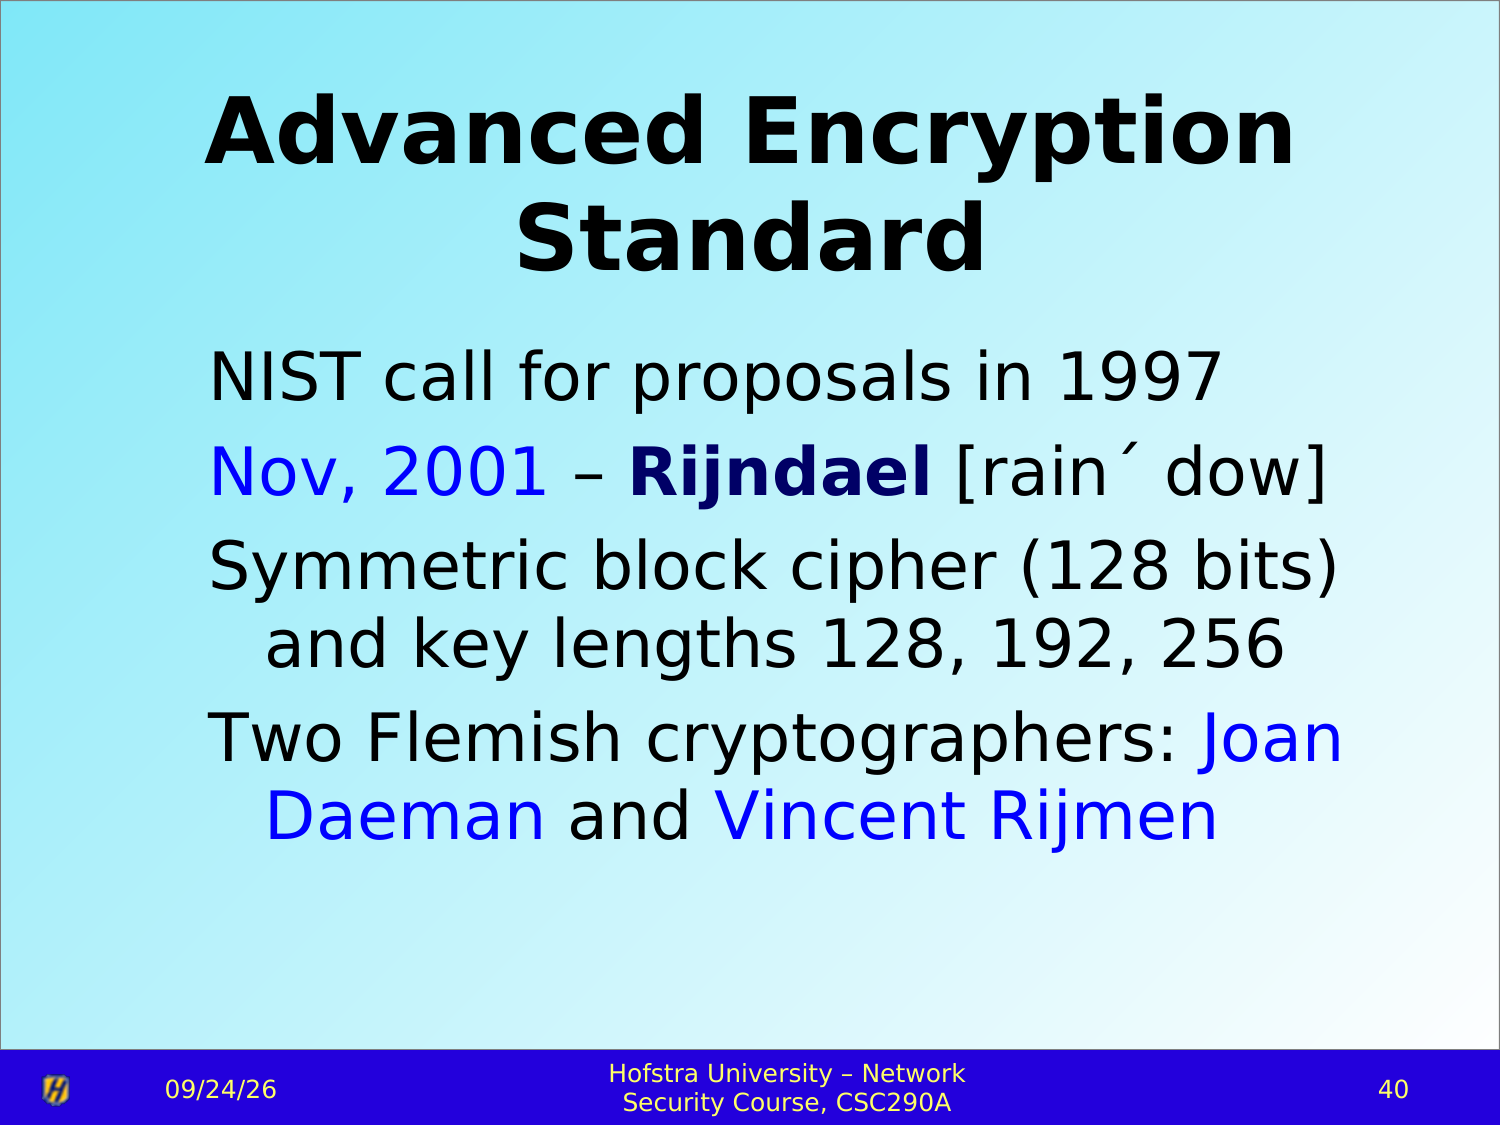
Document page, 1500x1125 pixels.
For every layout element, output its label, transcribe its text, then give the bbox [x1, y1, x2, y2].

list NIST call for proposals in 1997 Nov, 2001 – Rijndael [rain´ dow] Symmetric block cipher (128 bits) and key lengths 128, 192, 256 Two Flemish cryptographers: Joan Daeman and Vincent Rijmen [193, 331, 1469, 1007]
title Advanced Encryption Standard [112, 70, 1391, 300]
picture [37, 1072, 76, 1110]
